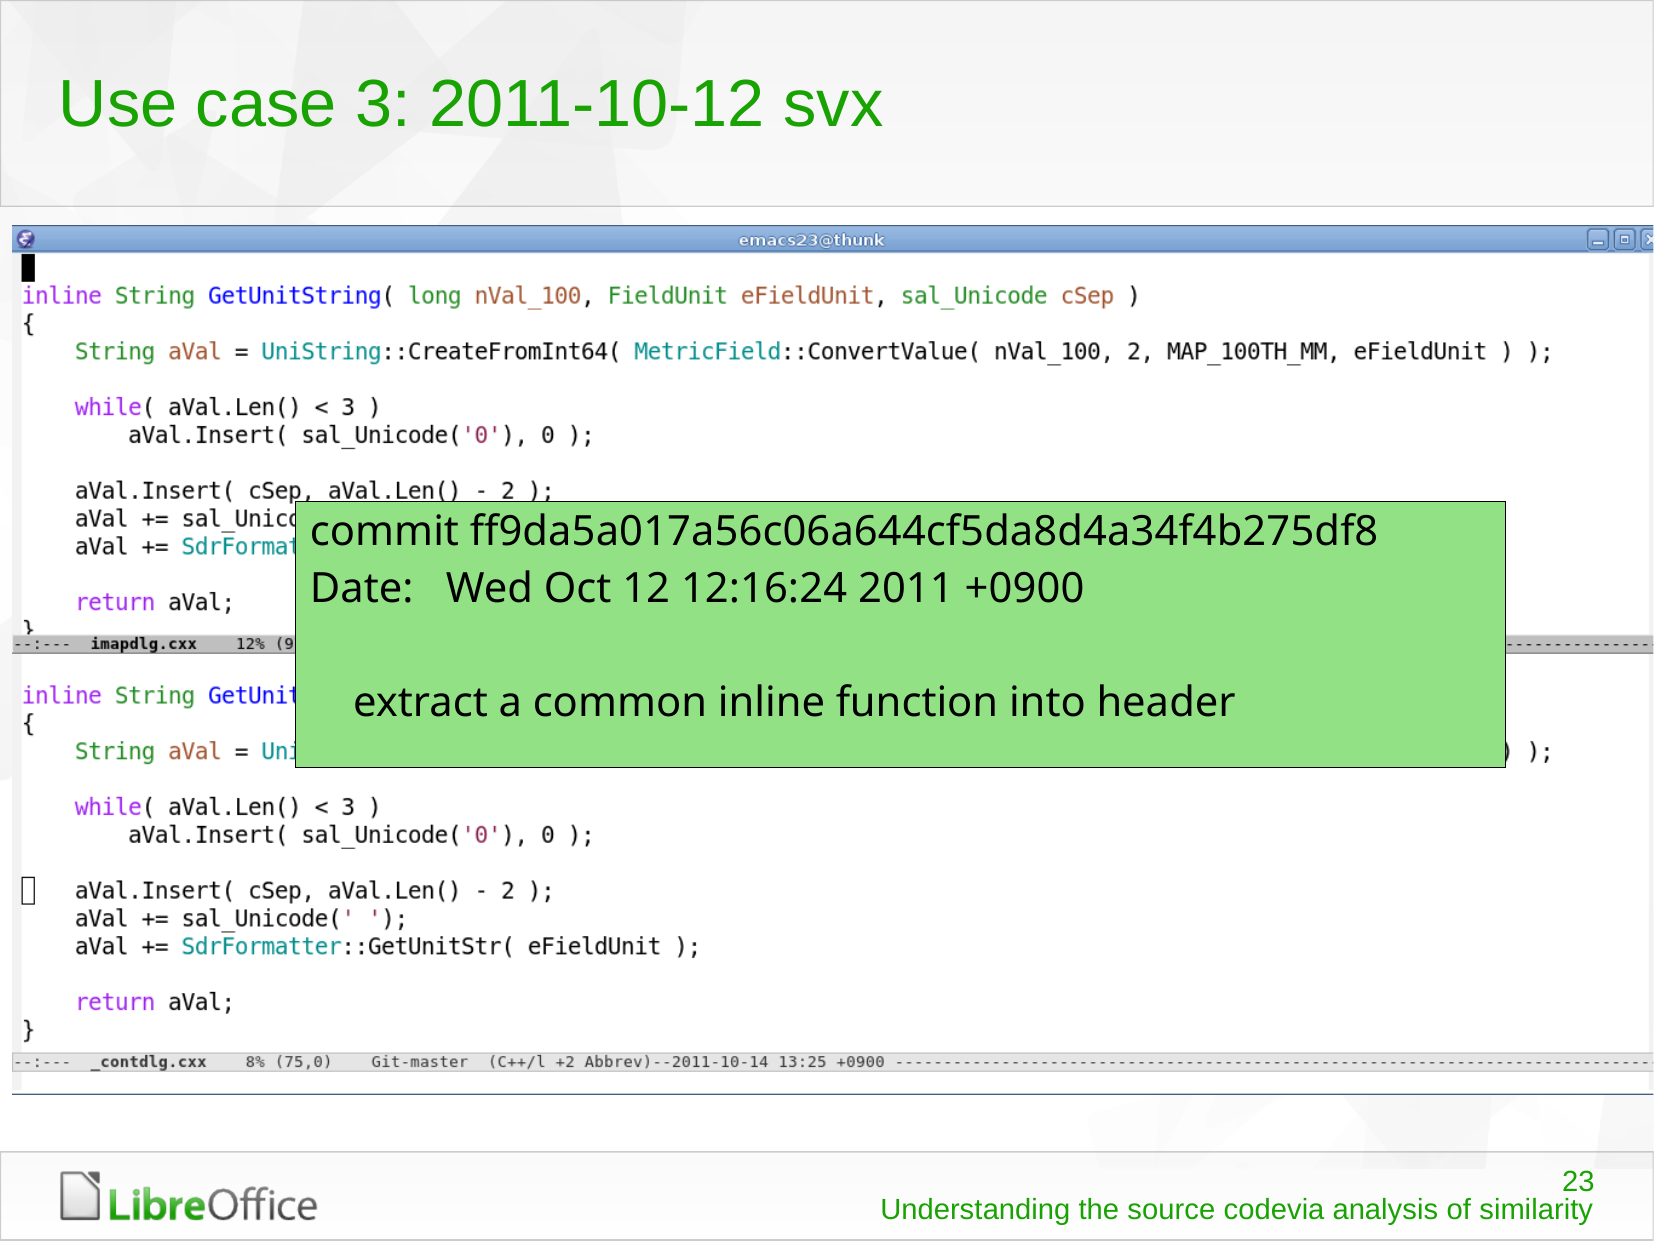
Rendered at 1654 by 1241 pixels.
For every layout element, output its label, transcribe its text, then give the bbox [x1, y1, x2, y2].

text_box commit ff9da5a017a56c06a644cf5da8d4a34f4b275df8 Date: Wed Oct 12 12:16:24 2011 +0900 extract a common inline function into header [295, 501, 1506, 768]
title Use case 3: 2011-10-12 svx [59, 29, 1595, 178]
picture [41, 1152, 337, 1240]
picture [0, 0, 1654, 1169]
